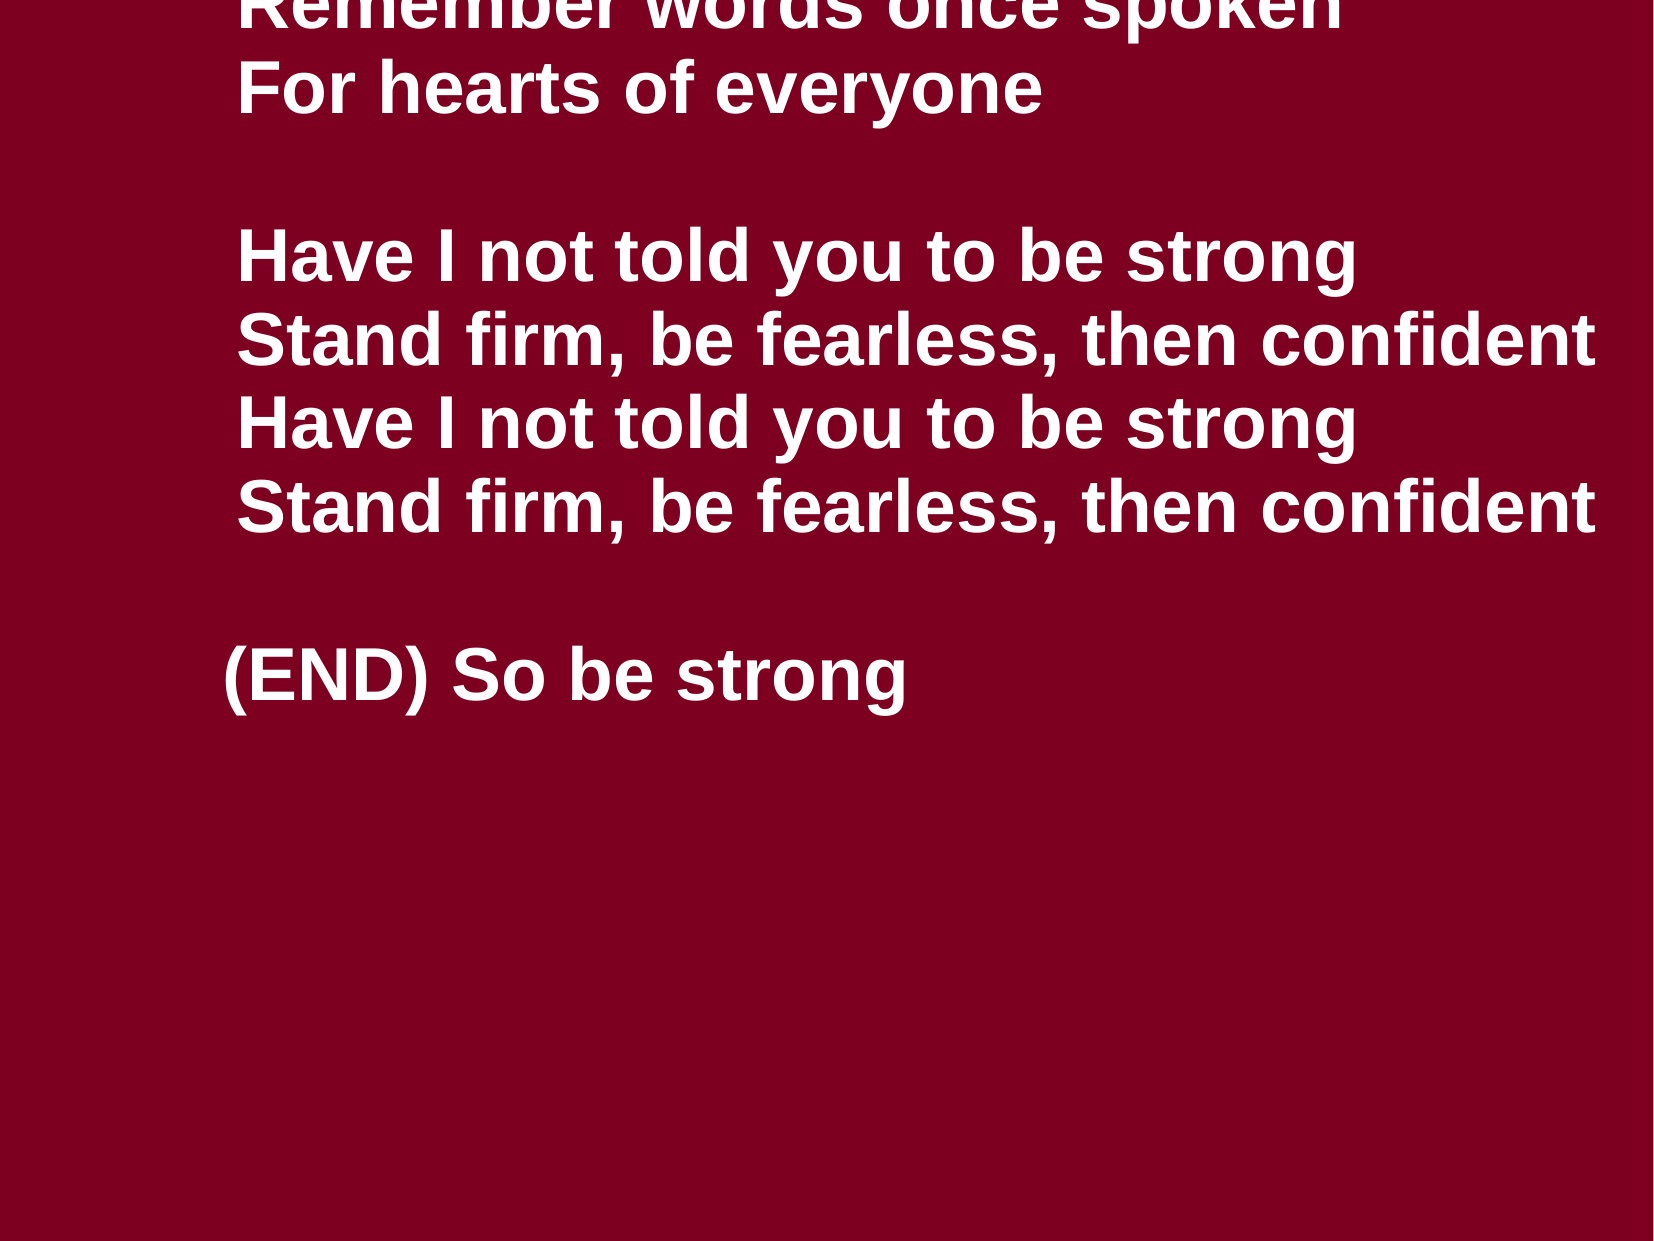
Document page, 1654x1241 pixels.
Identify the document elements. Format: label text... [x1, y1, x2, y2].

text_box JOSHUA ONE There are times we're not certain And feel we can't go on Remember words once spoken For hearts of everyone Have I not told you to be strong Stand firm, be fearless, then confident Have I not told you to be strong Stand firm, be fearless, then confident (END) So be strong [0, 0, 1654, 1241]
